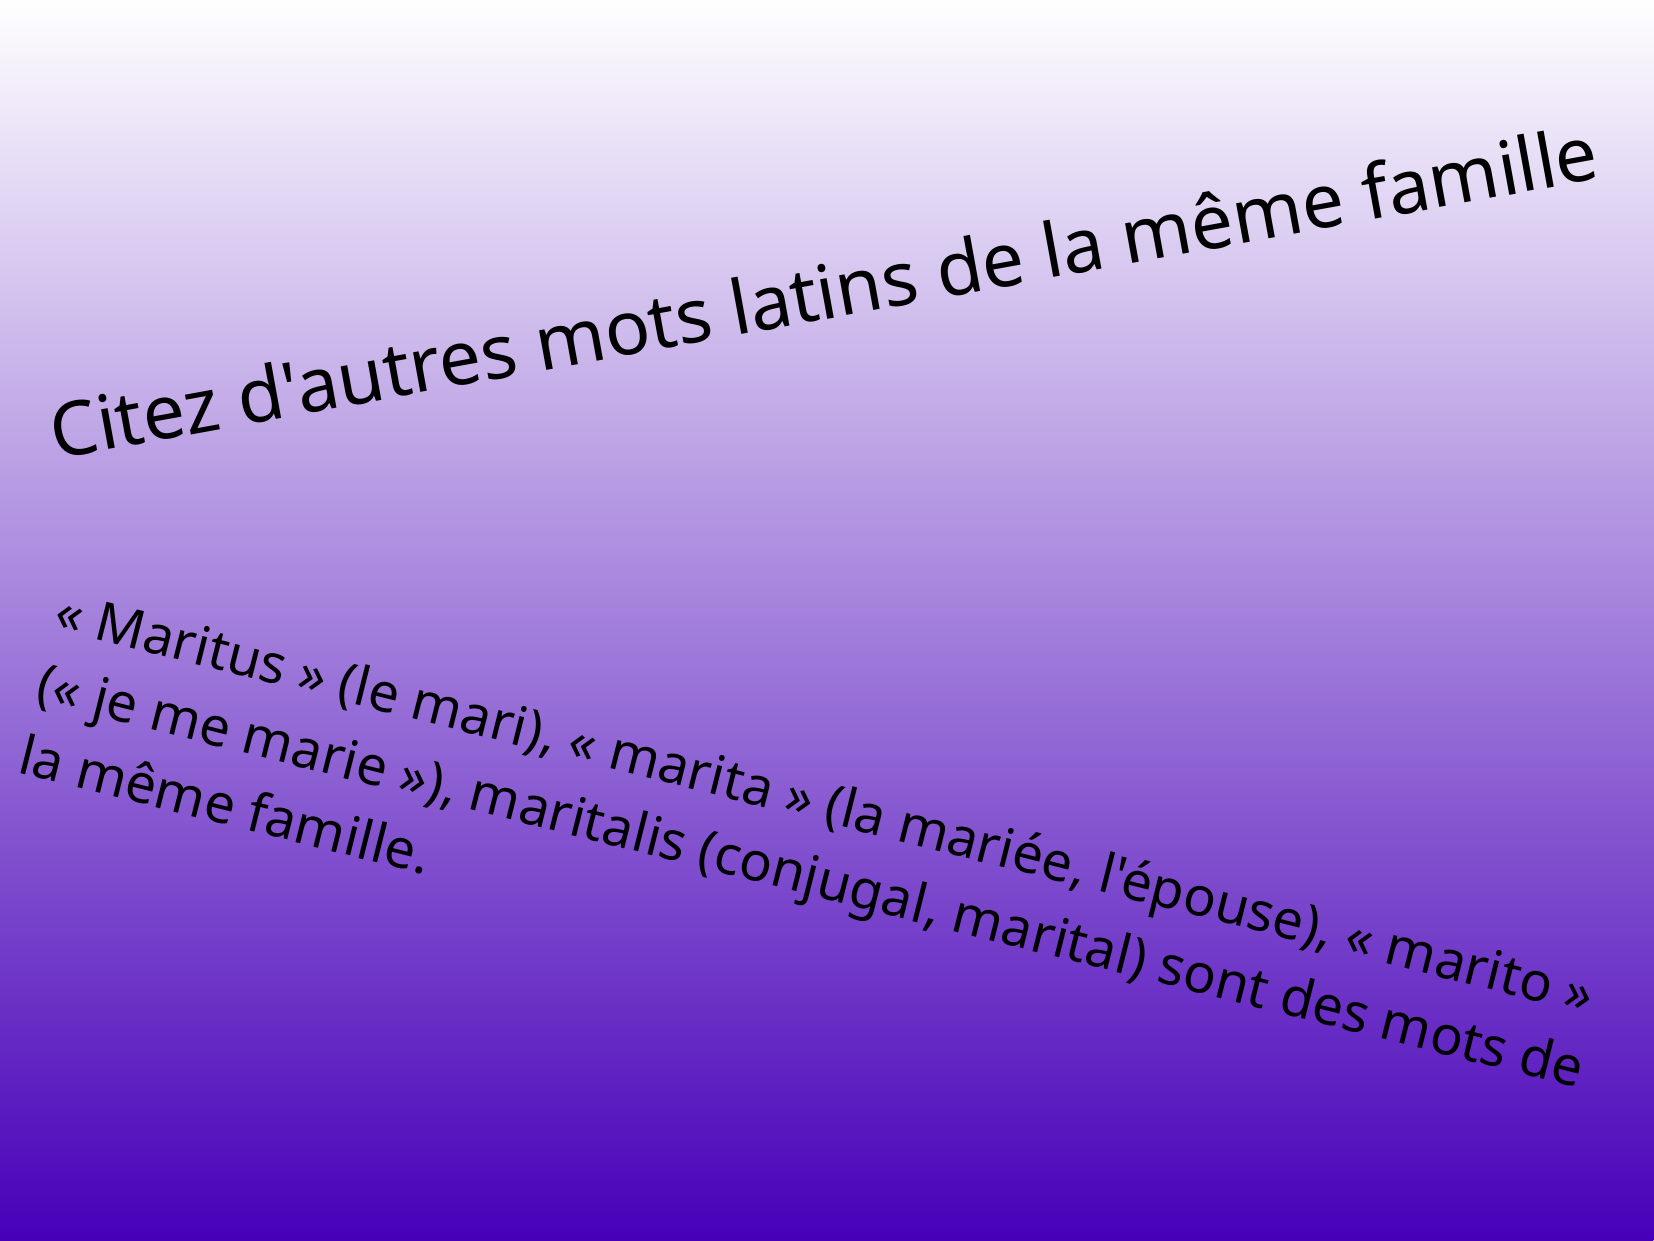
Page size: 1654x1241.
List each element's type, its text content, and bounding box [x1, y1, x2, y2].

text_box Citez d'autres mots latins de la même famille [0, 82, 1654, 555]
text_box « Maritus » (le mari), « marita » (la mariée, l'épouse), « marito » (« je me marie »), maritalis (conjugal, marital) sont des mots de la même famille. [0, 547, 1654, 1225]
